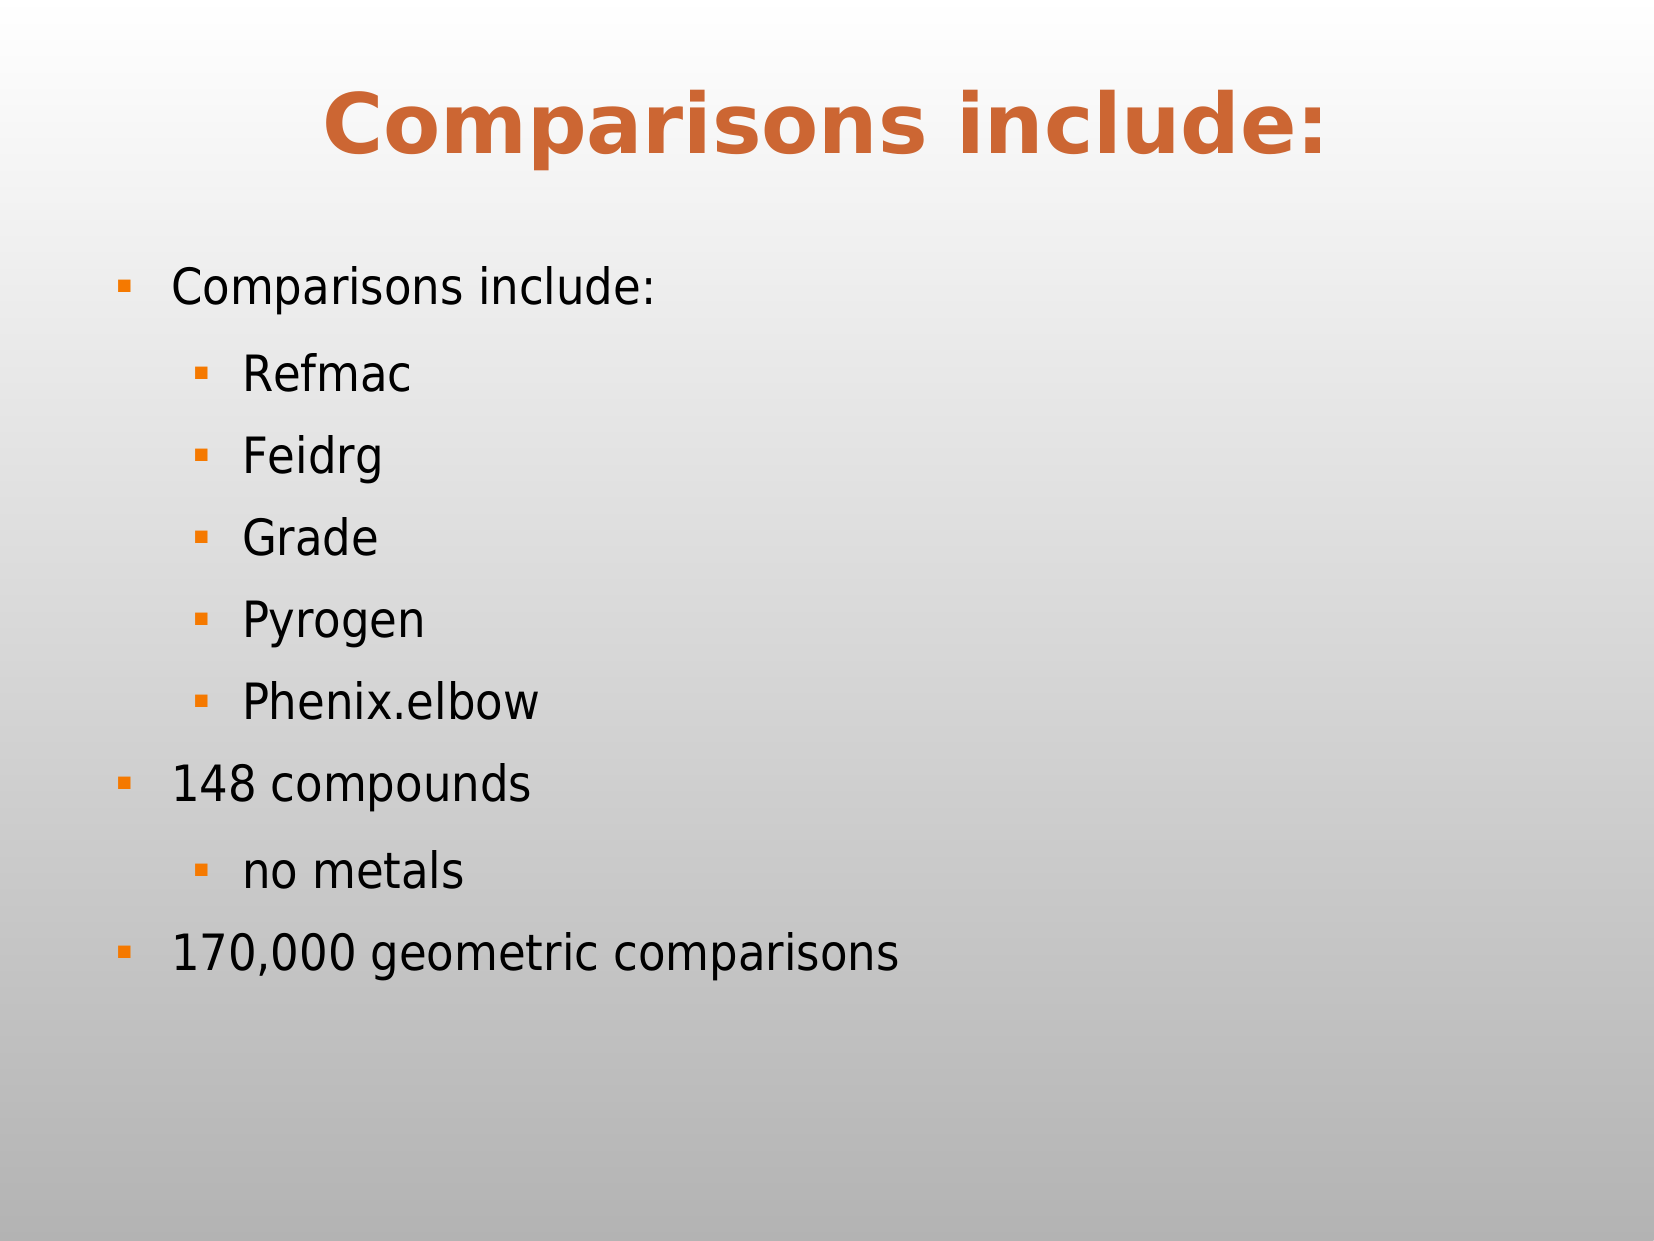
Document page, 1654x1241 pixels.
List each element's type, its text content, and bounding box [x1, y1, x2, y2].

title Comparisons include: [82, 43, 1571, 207]
list Comparisons include: Refmac Feidrg Grade Pyrogen Phenix.elbow 148 compounds no metals 170,000 geometric comparisons [70, 257, 1560, 1077]
